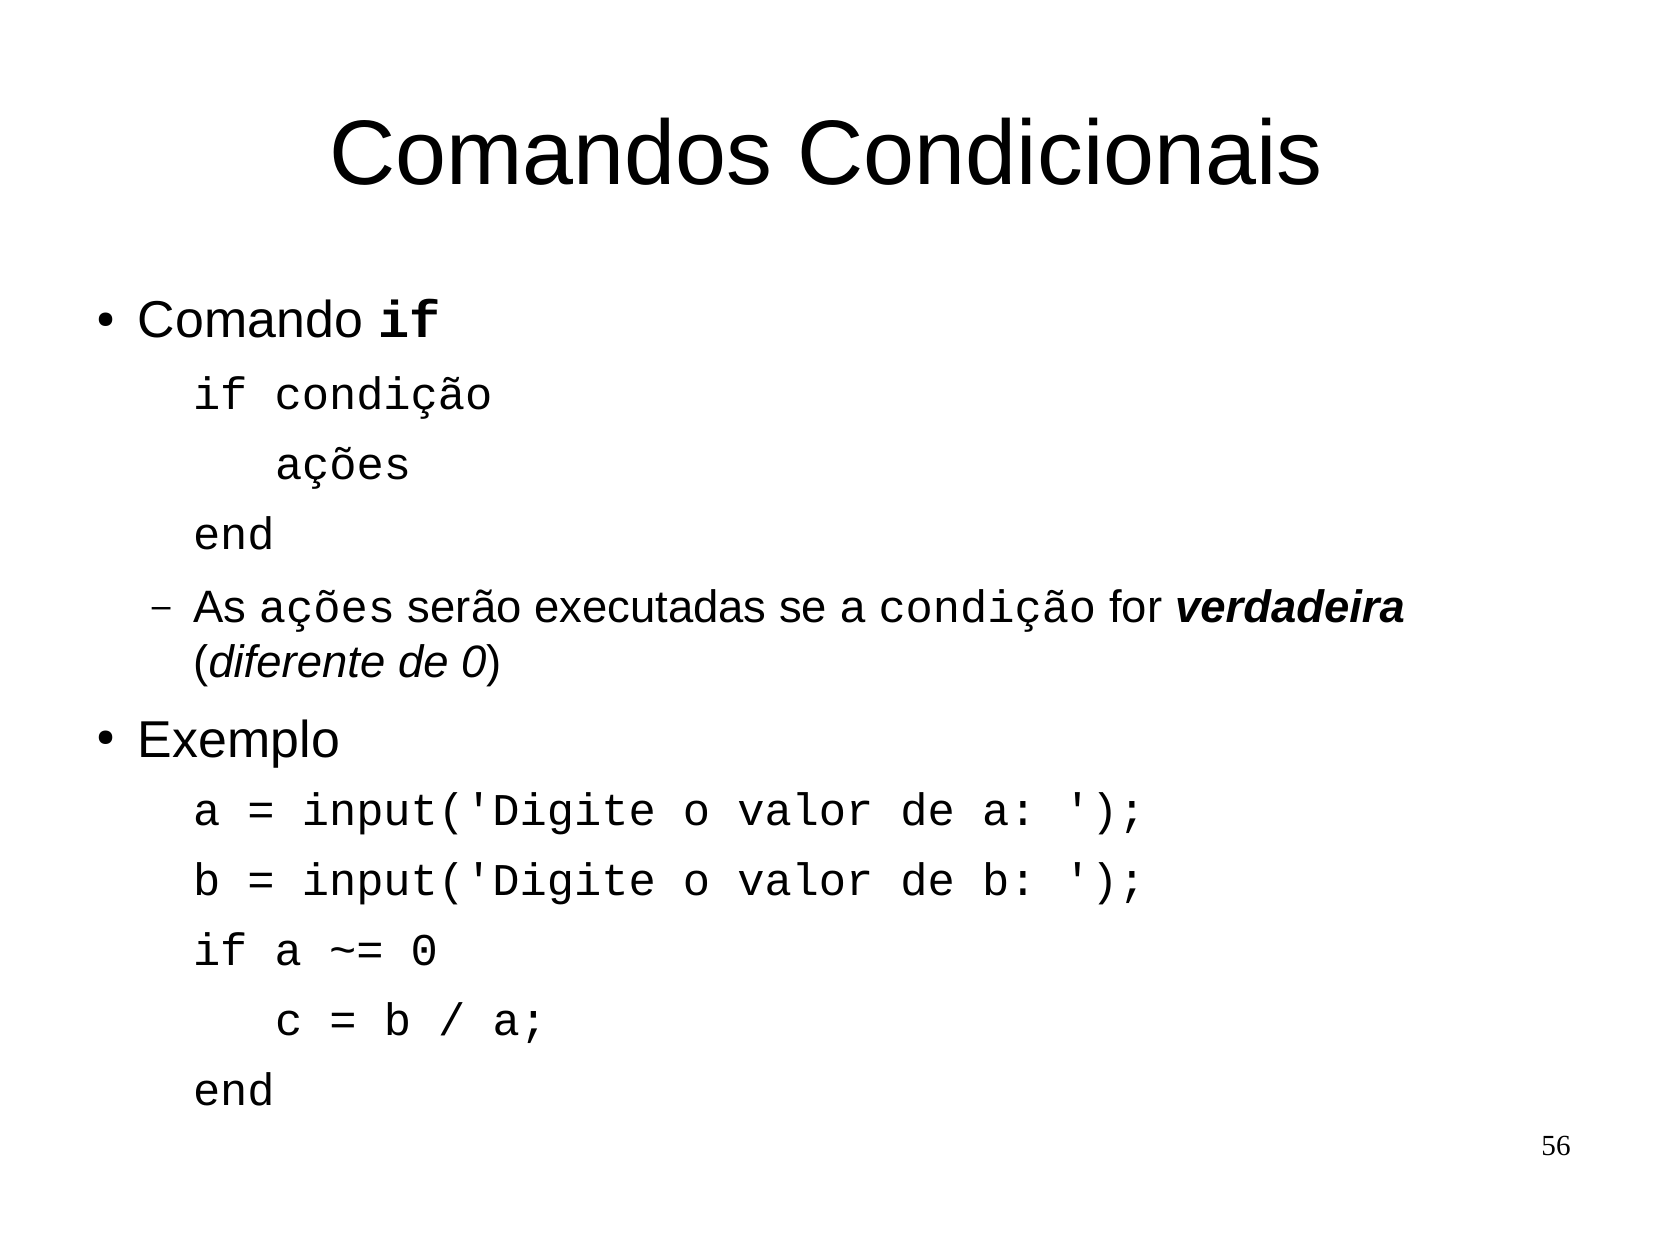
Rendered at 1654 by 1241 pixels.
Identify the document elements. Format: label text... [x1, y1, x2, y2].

list Comando if if condição ações end As ações serão executadas se a condição for verdadeira (diferente de 0) Exemplo a = input('Digite o valor de a: '); b = input('Digite o valor de b: '); if a ~= 0 c = b / a; end [82, 290, 1571, 1123]
title Comandos Condicionais [82, 49, 1571, 257]
